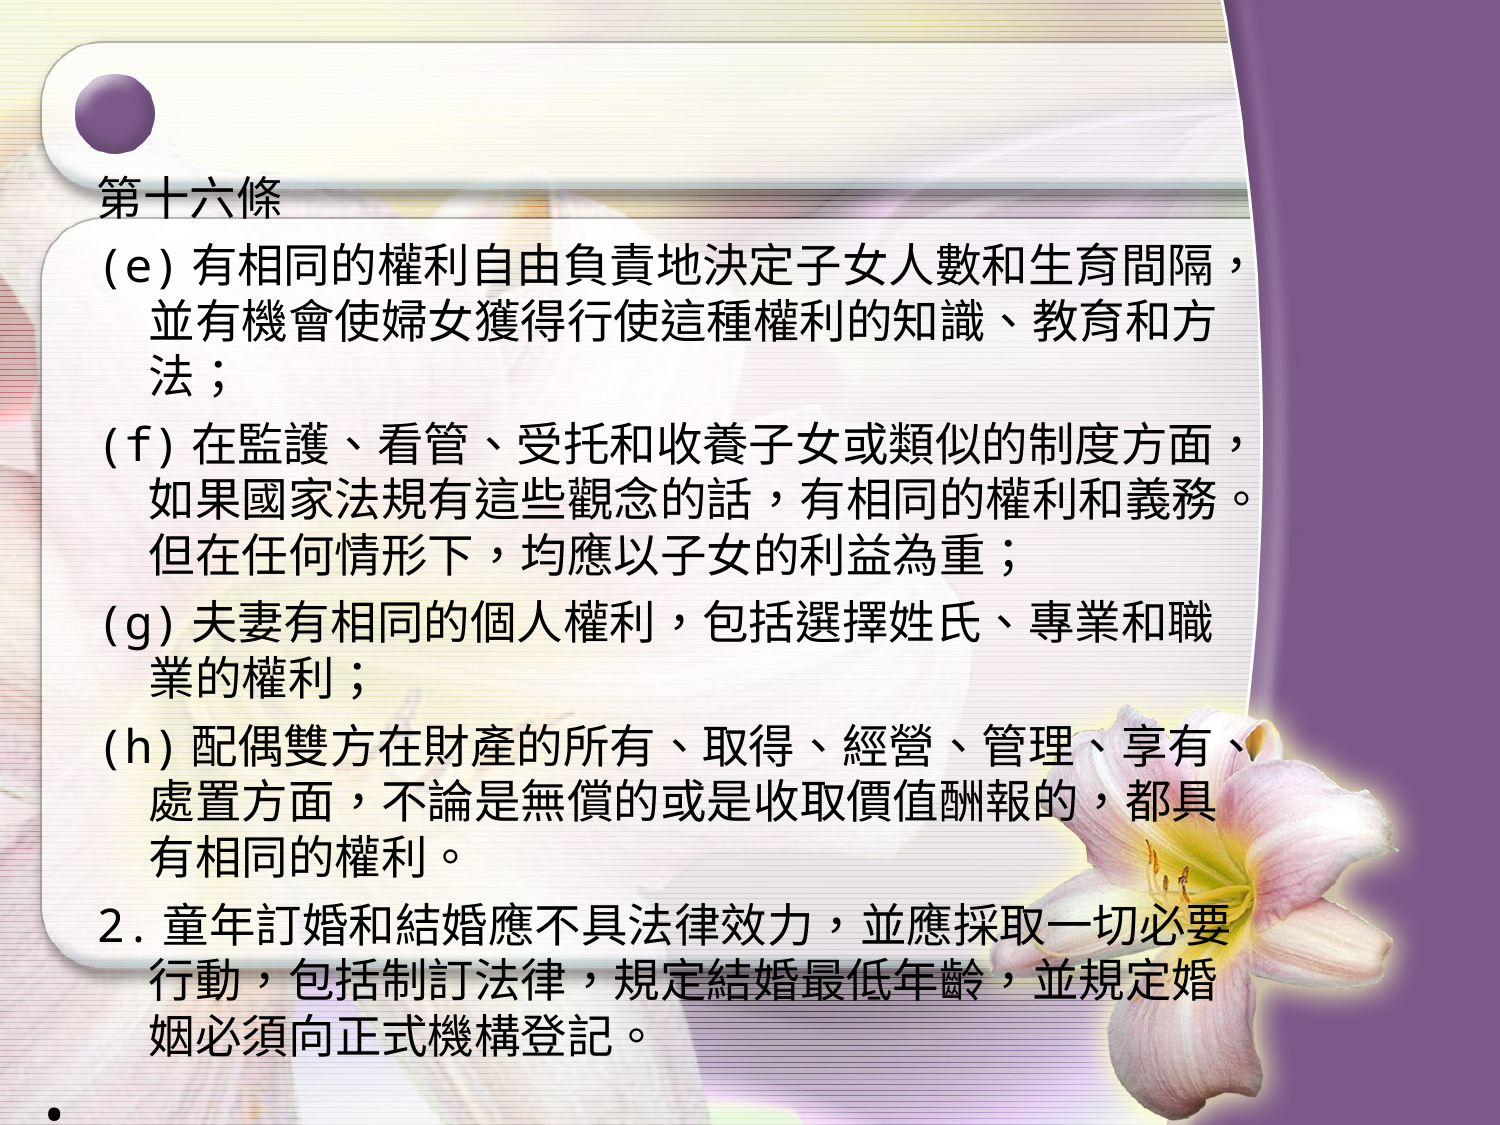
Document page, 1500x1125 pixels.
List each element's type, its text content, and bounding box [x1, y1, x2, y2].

list 第十六條 (e)有相同的權利自由負責地決定子女人數和生育間隔，並有機會使婦女獲得行使這種權利的知識、教育和方法； (f)在監護、看管、受托和收養子女或類似的制度方面，如果國家法規有這些觀念的話，有相同的權利和義務。但在任何情形下，均應以子女的利益為重； (g)夫妻有相同的個人權利，包括選擇姓氏、專業和職業的權利； (h)配偶雙方在財產的所有、取得、經營、管理、享有、處置方面，不論是無償的或是收取價值酬報的，都具有相同的權利。 2.童年訂婚和結婚應不具法律效力，並應採取一切必要行動，包括制訂法律，規定結婚最低年齡，並規定婚姻必須向正式機構登記。 [29, 160, 1258, 1076]
